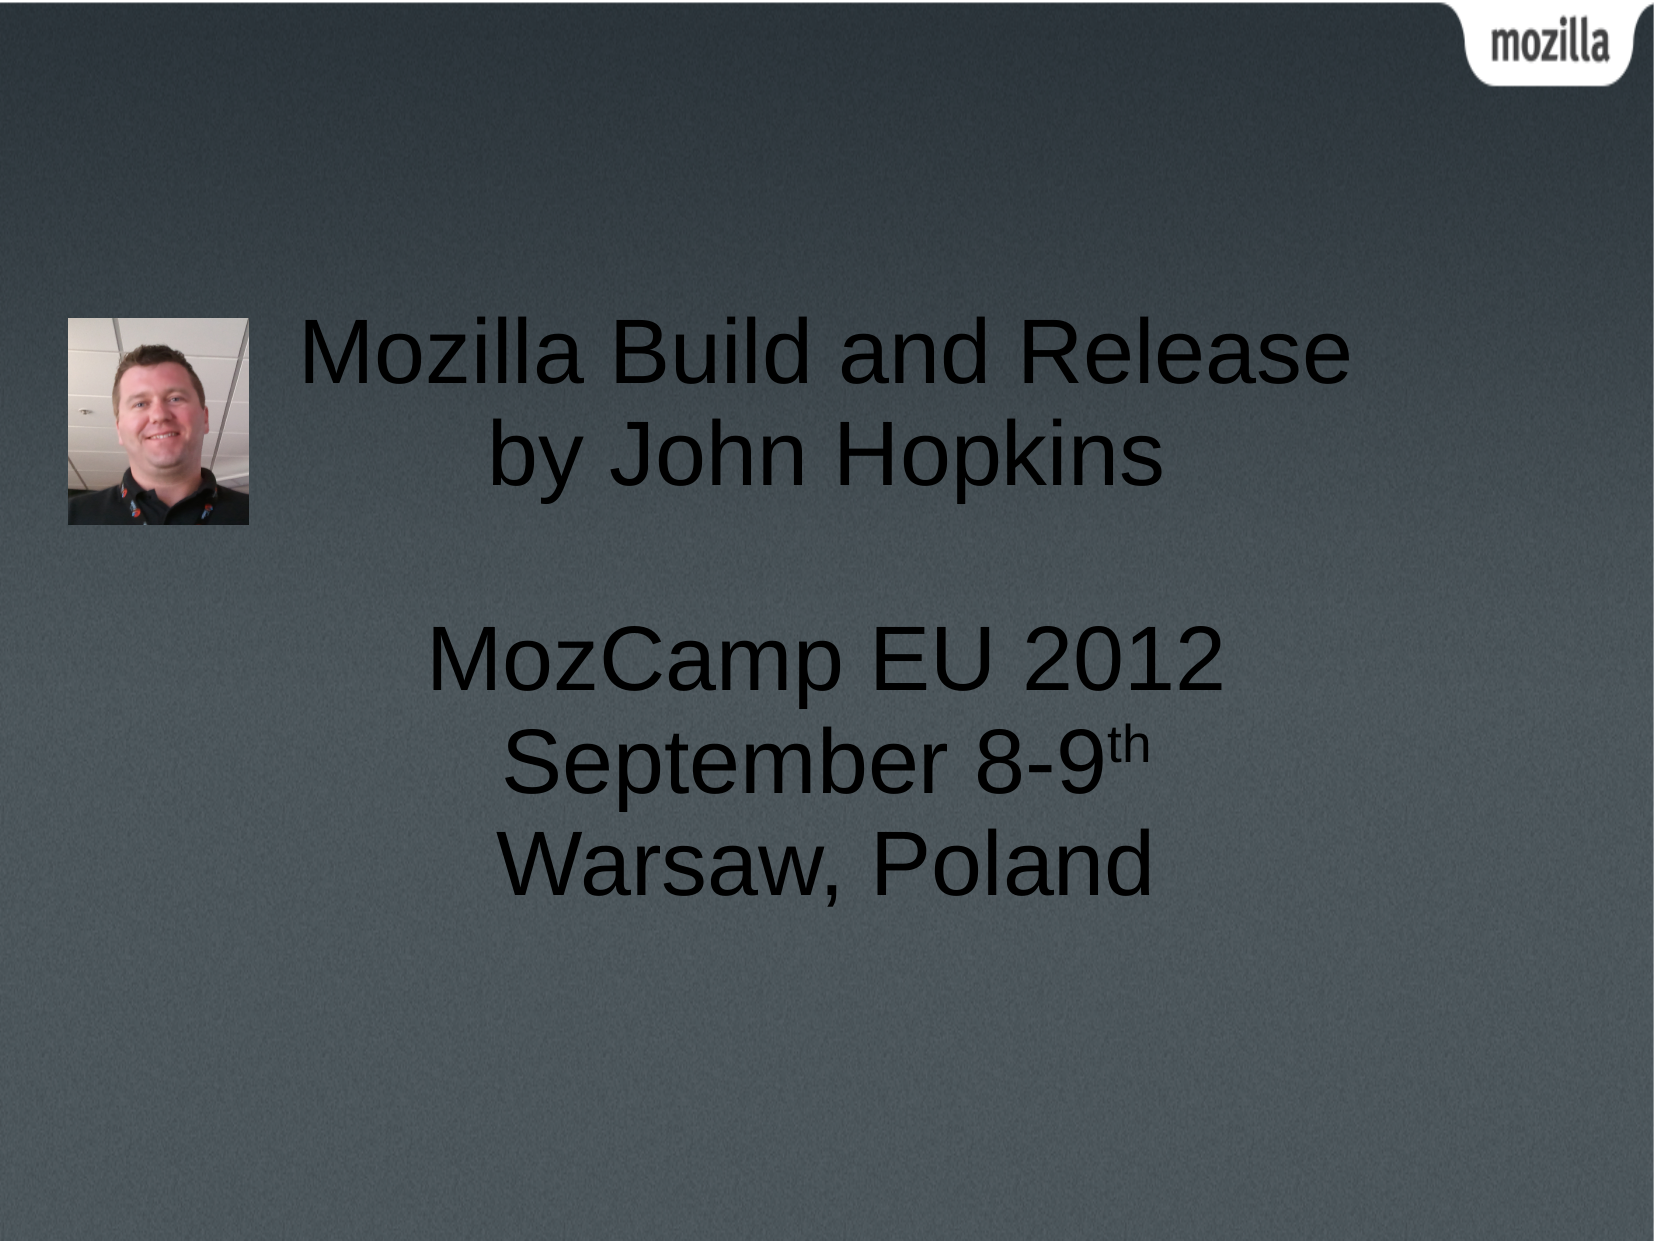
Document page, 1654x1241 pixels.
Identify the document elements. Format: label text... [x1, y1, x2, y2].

picture [0, 0, 1654, 1241]
title Mozilla Build and Release by John Hopkins MozCamp EU 2012 September 8-9th Warsaw, Poland [82, 298, 1571, 918]
